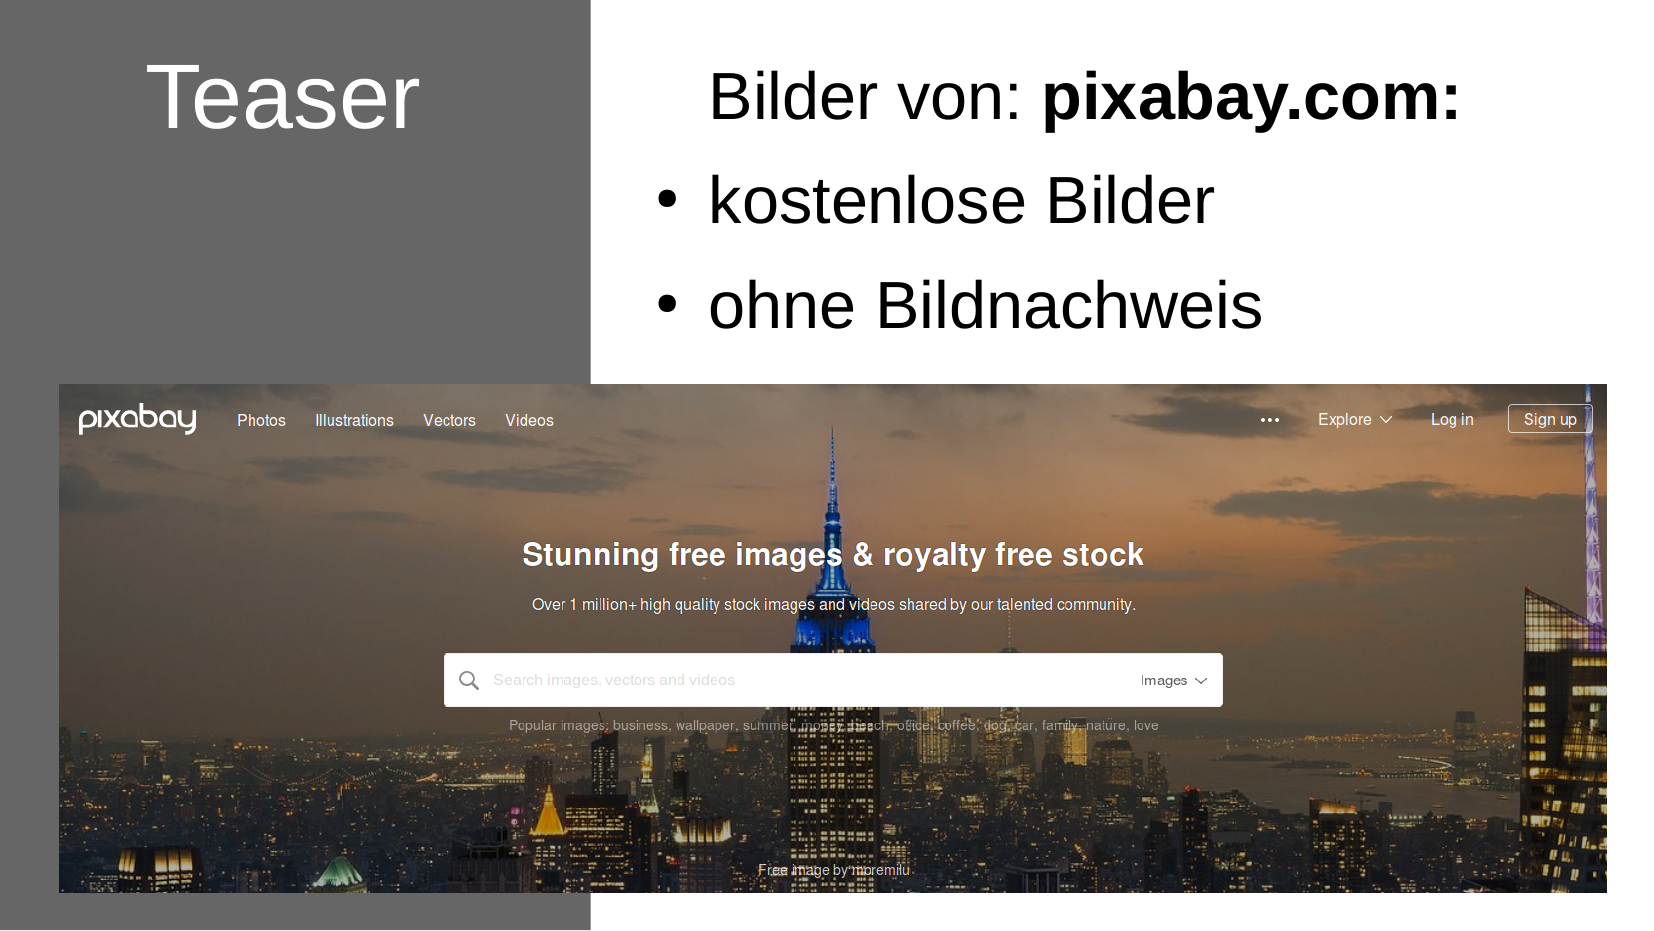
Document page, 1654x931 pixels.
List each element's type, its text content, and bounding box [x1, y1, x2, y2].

list Bilder von: pixabay.com: kostenlose Bilder ohne Bildnachweis [637, 59, 1630, 355]
picture [59, 384, 1607, 893]
title Teaser [47, 45, 520, 875]
